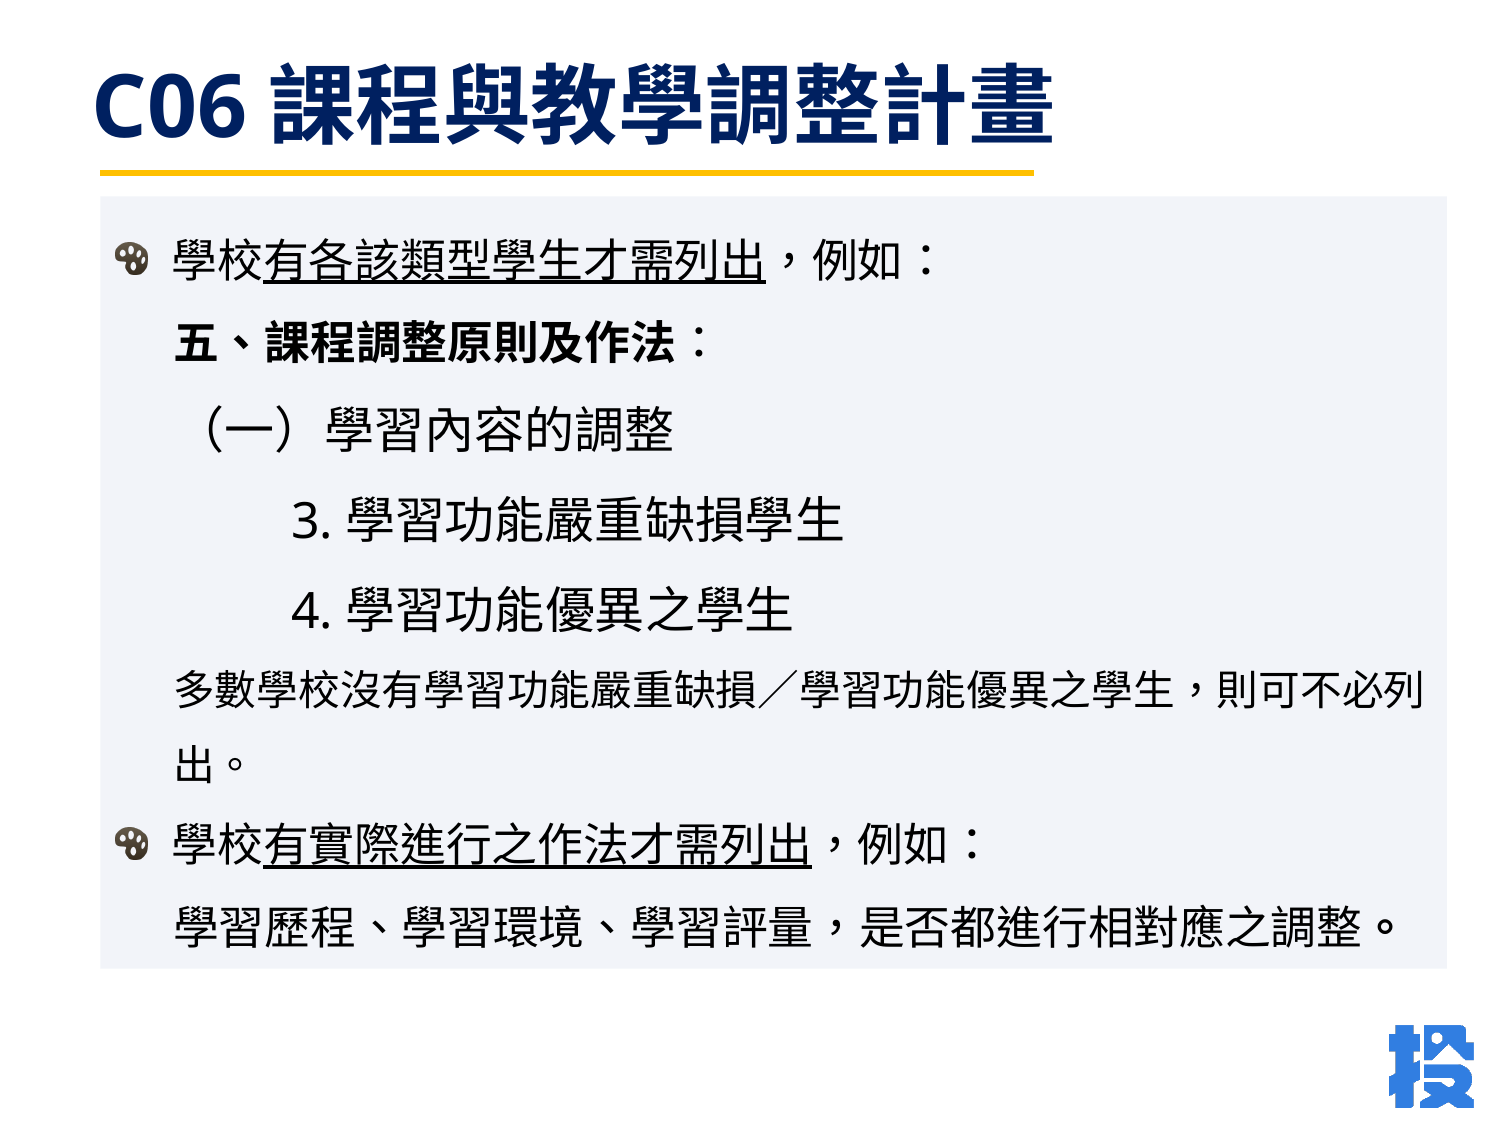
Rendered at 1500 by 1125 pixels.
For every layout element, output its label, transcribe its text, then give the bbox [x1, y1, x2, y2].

text_box C06課程與教學調整計畫 [76, 42, 1067, 164]
picture [1362, 997, 1500, 1125]
text_box 學校有各該類型學生才需列出，例如： 五、課程調整原則及作法： （一）學習內容的調整 3.學習功能嚴重缺損學生 4.學習功能優異之學生 多數學校沒有學習功能嚴重缺損／學習功能優異之學生，則可不必列出。 學校有實際進行之作法才需列出，例如： 學習歷程、學習環境、學習評量，是否都進行相對應之調整。 [100, 196, 1447, 969]
